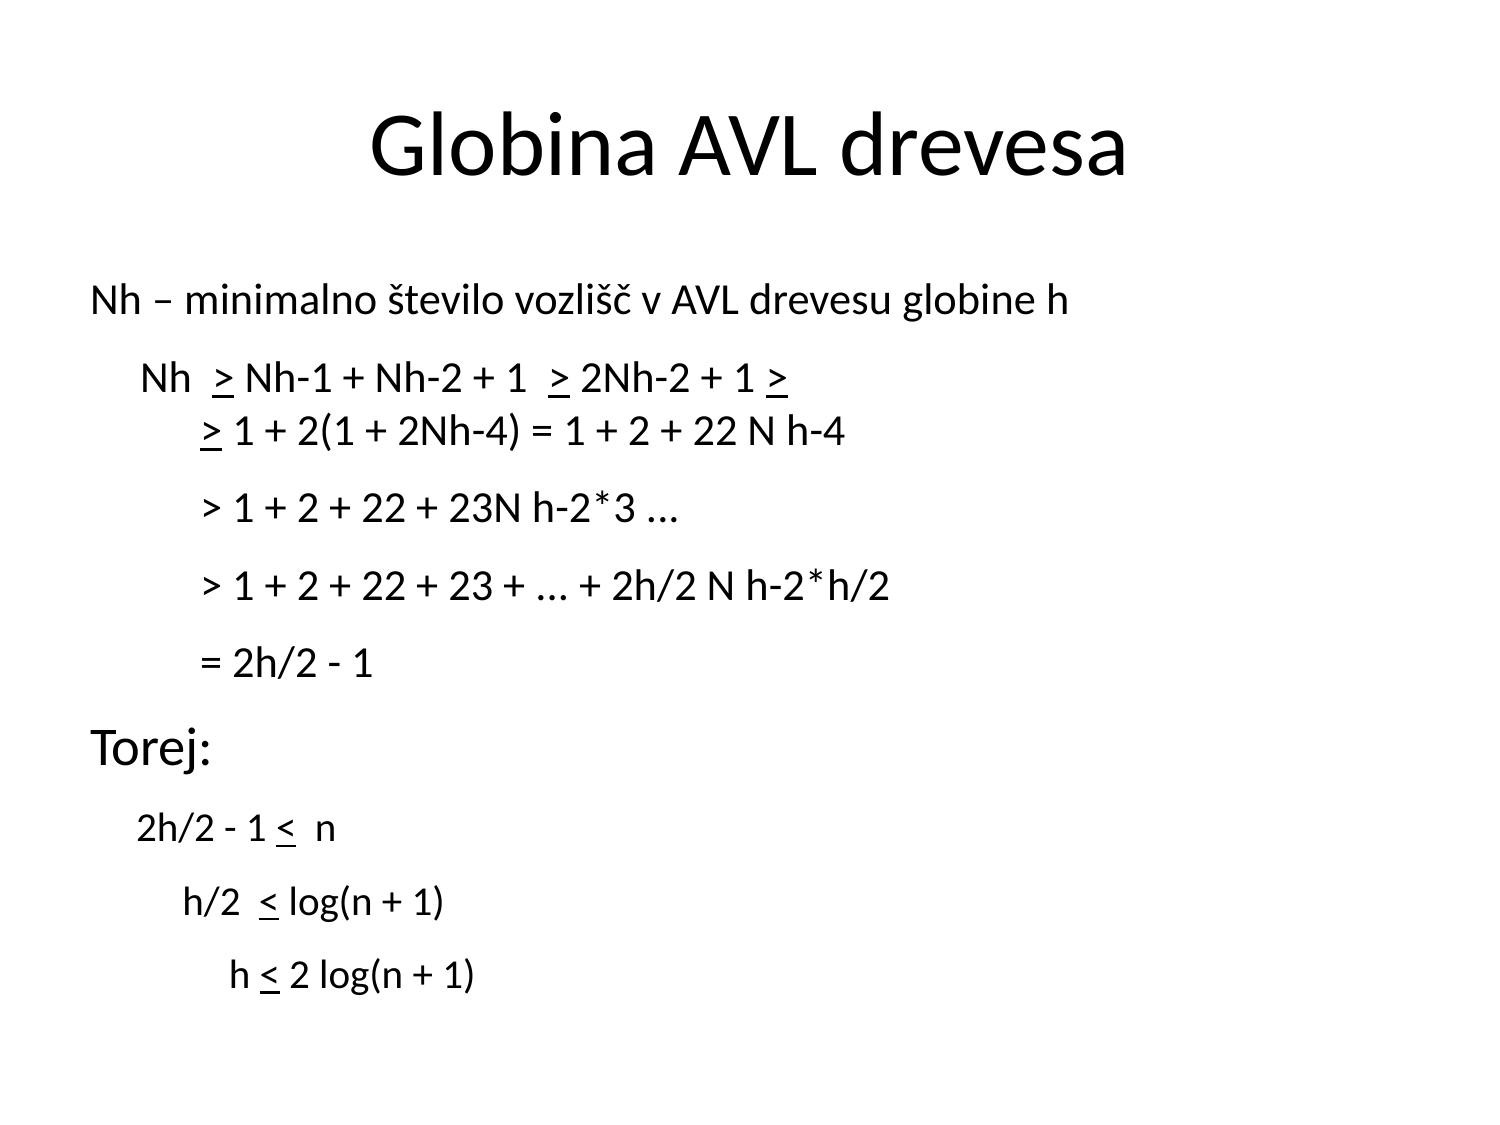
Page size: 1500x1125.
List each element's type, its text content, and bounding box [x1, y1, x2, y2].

title Globina AVL drevesa [75, 45, 1425, 233]
list Nh – minimalno število vozlišč v AVL drevesu globine h Nh > Nh-1 + Nh-2 + 1 > 2Nh-2 + 1 > > 1 + 2(1 + 2Nh-4) = 1 + 2 + 22 N h-4 > 1 + 2 + 22 + 23N h-2*3 ... > 1 + 2 + 22 + 23 + ... + 2h/2 N h-2*h/2 = 2h/2 - 1 Torej: 2h/2 - 1 < n h/2 < log(n + 1) h < 2 log(n + 1) [75, 262, 1460, 1005]
